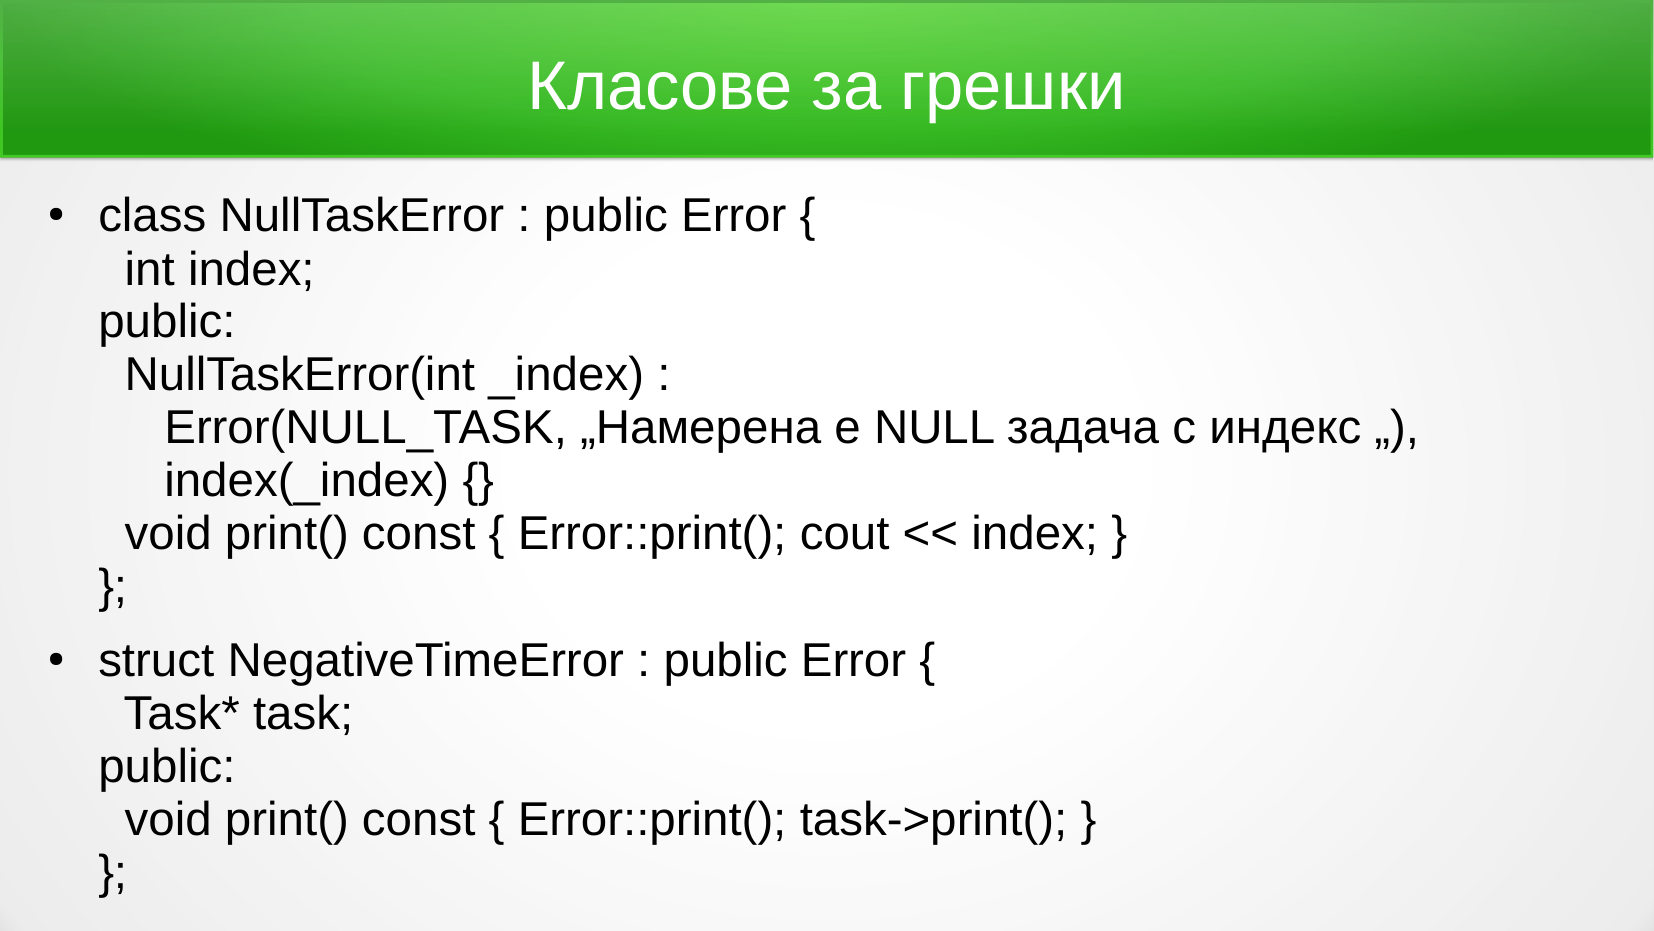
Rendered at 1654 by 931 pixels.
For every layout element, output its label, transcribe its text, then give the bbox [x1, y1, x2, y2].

title Класове за грешки [82, 37, 1571, 135]
list class NullTaskError : public Error { int index; public: NullTaskError(int _index) : Error(NULL_TASK, „Намерена е NULL задача с индекс „), index(_index) {} void print() const { Error::print(); cout << index; } }; struct NegativeTimeError : public Error { Task* task; public: void print() const { Error::print(); task->print(); } }; [31, 188, 1619, 910]
